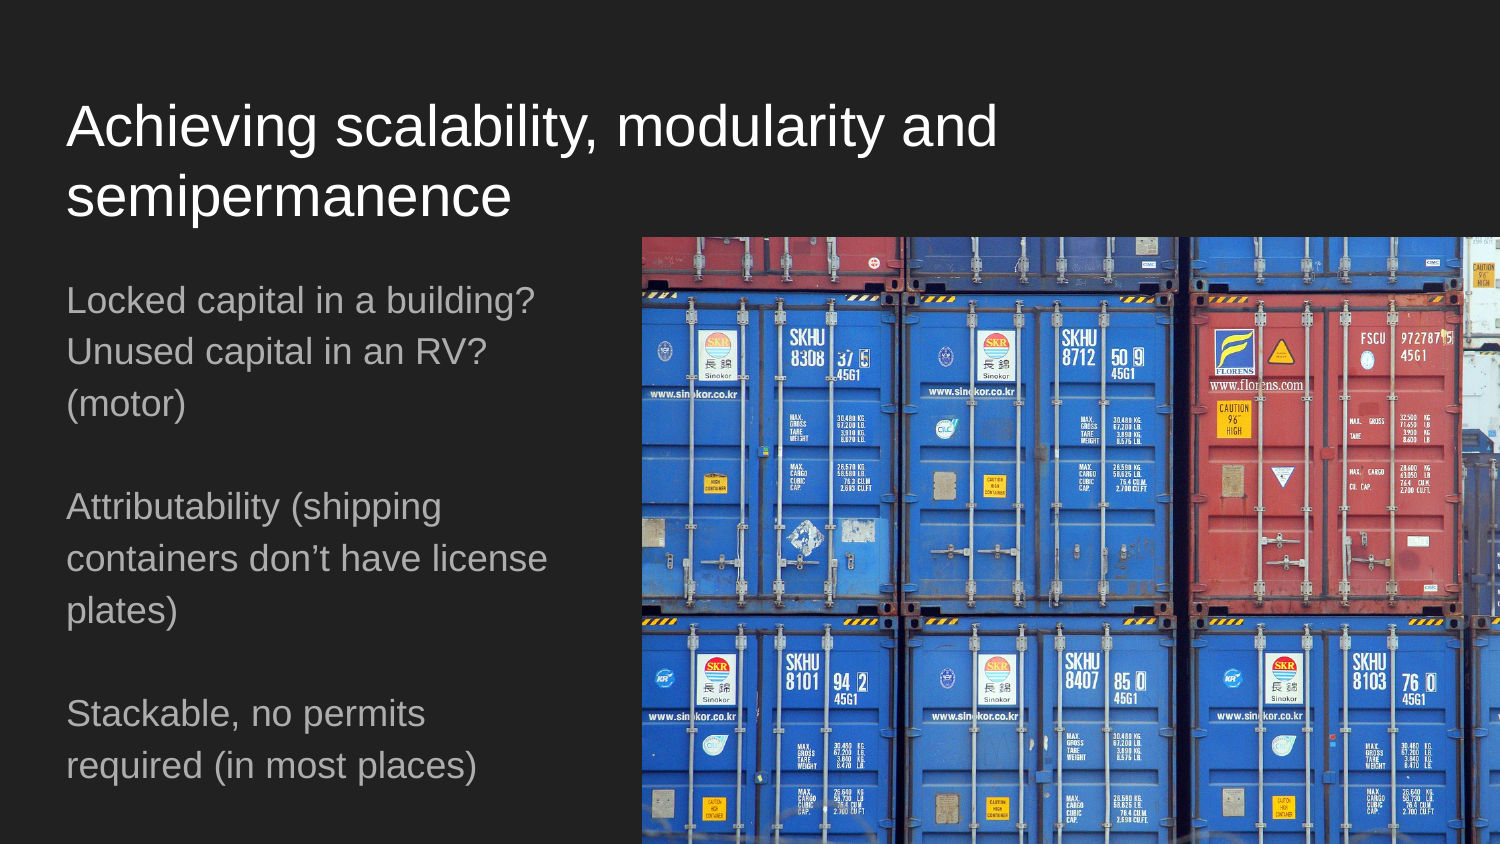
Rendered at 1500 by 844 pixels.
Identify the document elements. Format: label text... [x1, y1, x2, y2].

list Locked capital in a building? Unused capital in an RV? (motor) Attributability (shipping containers don’t have license plates) Stackable, no permits required (in most places) [51, 253, 570, 750]
title Achieving scalability, modularity and semipermanence [51, 72, 1449, 167]
picture [642, 237, 1500, 844]
